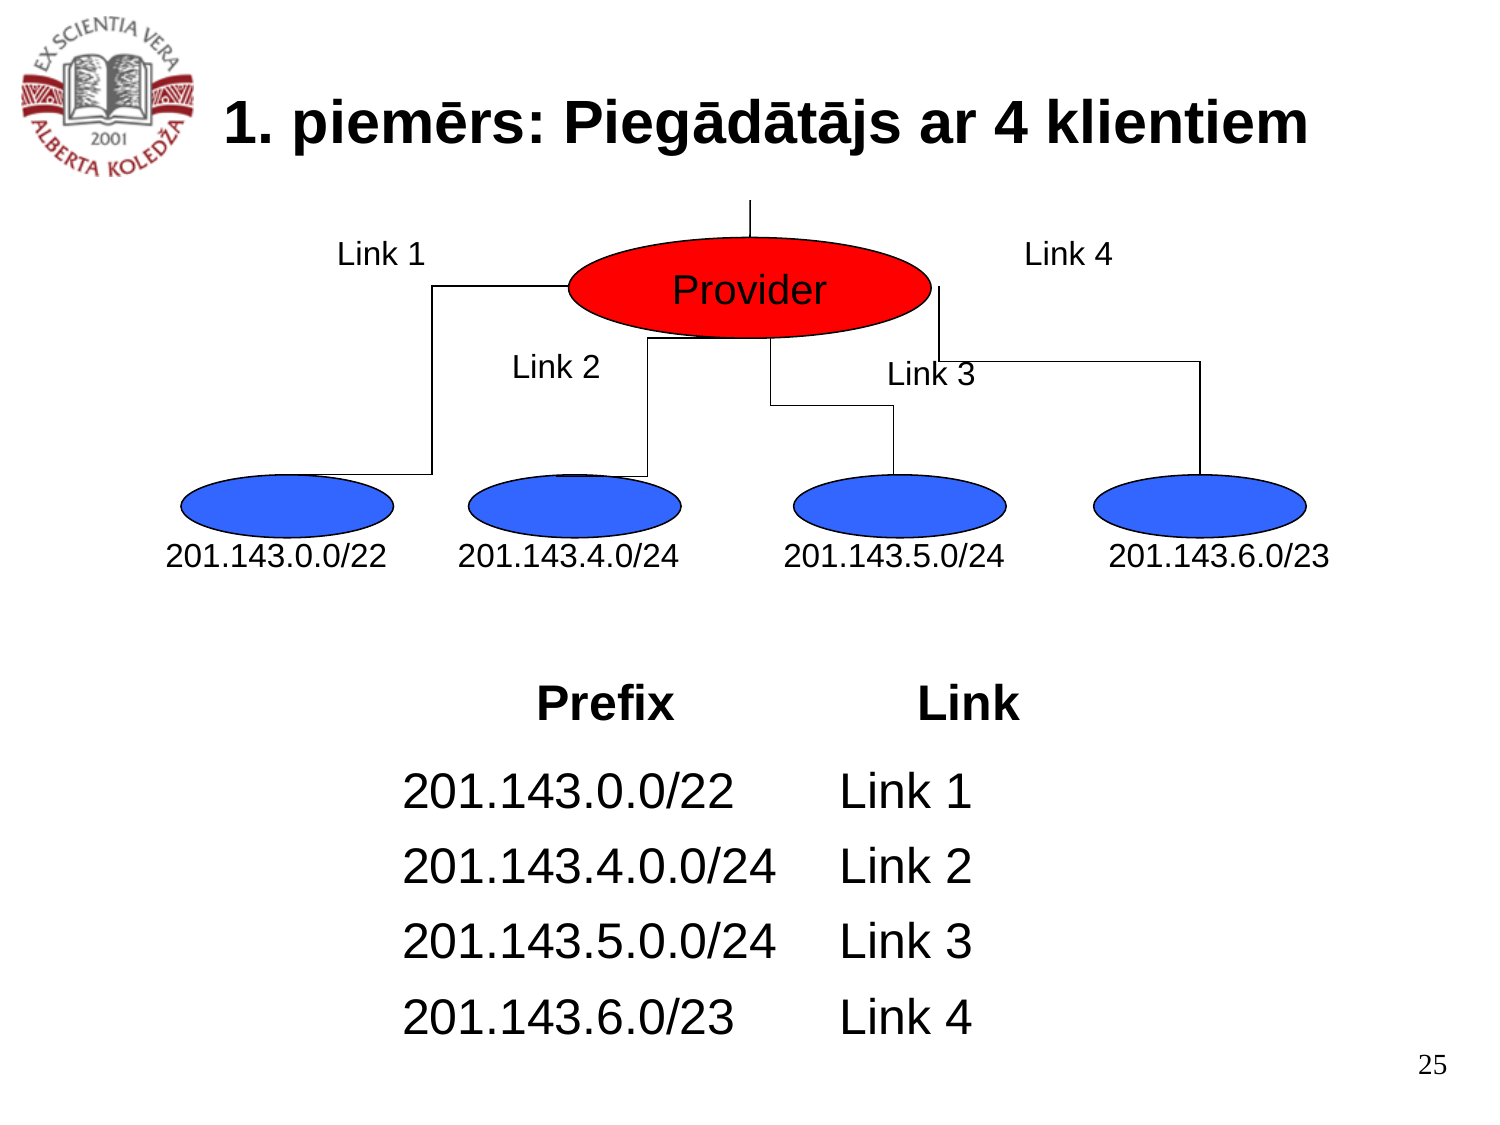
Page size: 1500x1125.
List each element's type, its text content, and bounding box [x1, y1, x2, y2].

text_box 201.143.0.0/22 [146, 527, 407, 583]
table_cell Link 4 [825, 977, 1112, 1052]
table_cell Link 3 [825, 901, 1112, 977]
table_header Link [825, 662, 1112, 750]
text_box [468, 474, 682, 527]
text_box [1093, 474, 1307, 527]
text_box Link 4 [999, 224, 1138, 281]
text_box [793, 474, 1007, 527]
text_box 201.143.6.0/23 [1093, 527, 1354, 583]
table_cell 201.143.0.0/22 [388, 750, 825, 826]
text_box Link 2 [487, 337, 626, 393]
text_box [180, 474, 394, 527]
text_box Provider [568, 237, 932, 339]
text_box Link 3 [862, 344, 1001, 400]
table_cell Link 2 [825, 826, 1112, 901]
table_cell 201.143.4.0.0/24 [388, 826, 825, 901]
text_box 201.143.5.0/24 [768, 527, 1029, 583]
text_box 201.143.4.0/24 [438, 527, 699, 583]
text_box Link 1 [312, 224, 451, 281]
table_cell 201.143.5.0.0/24 [388, 901, 825, 977]
table_cell Link 1 [825, 750, 1112, 826]
picture [21, 16, 194, 177]
title 1. piemērs: Piegādātājs ar 4 klientiem [50, 62, 1463, 175]
table_header Prefix [388, 662, 825, 750]
text_box <skaitlis> [1312, 1037, 1463, 1101]
table_cell 201.143.6.0/23 [388, 977, 825, 1052]
